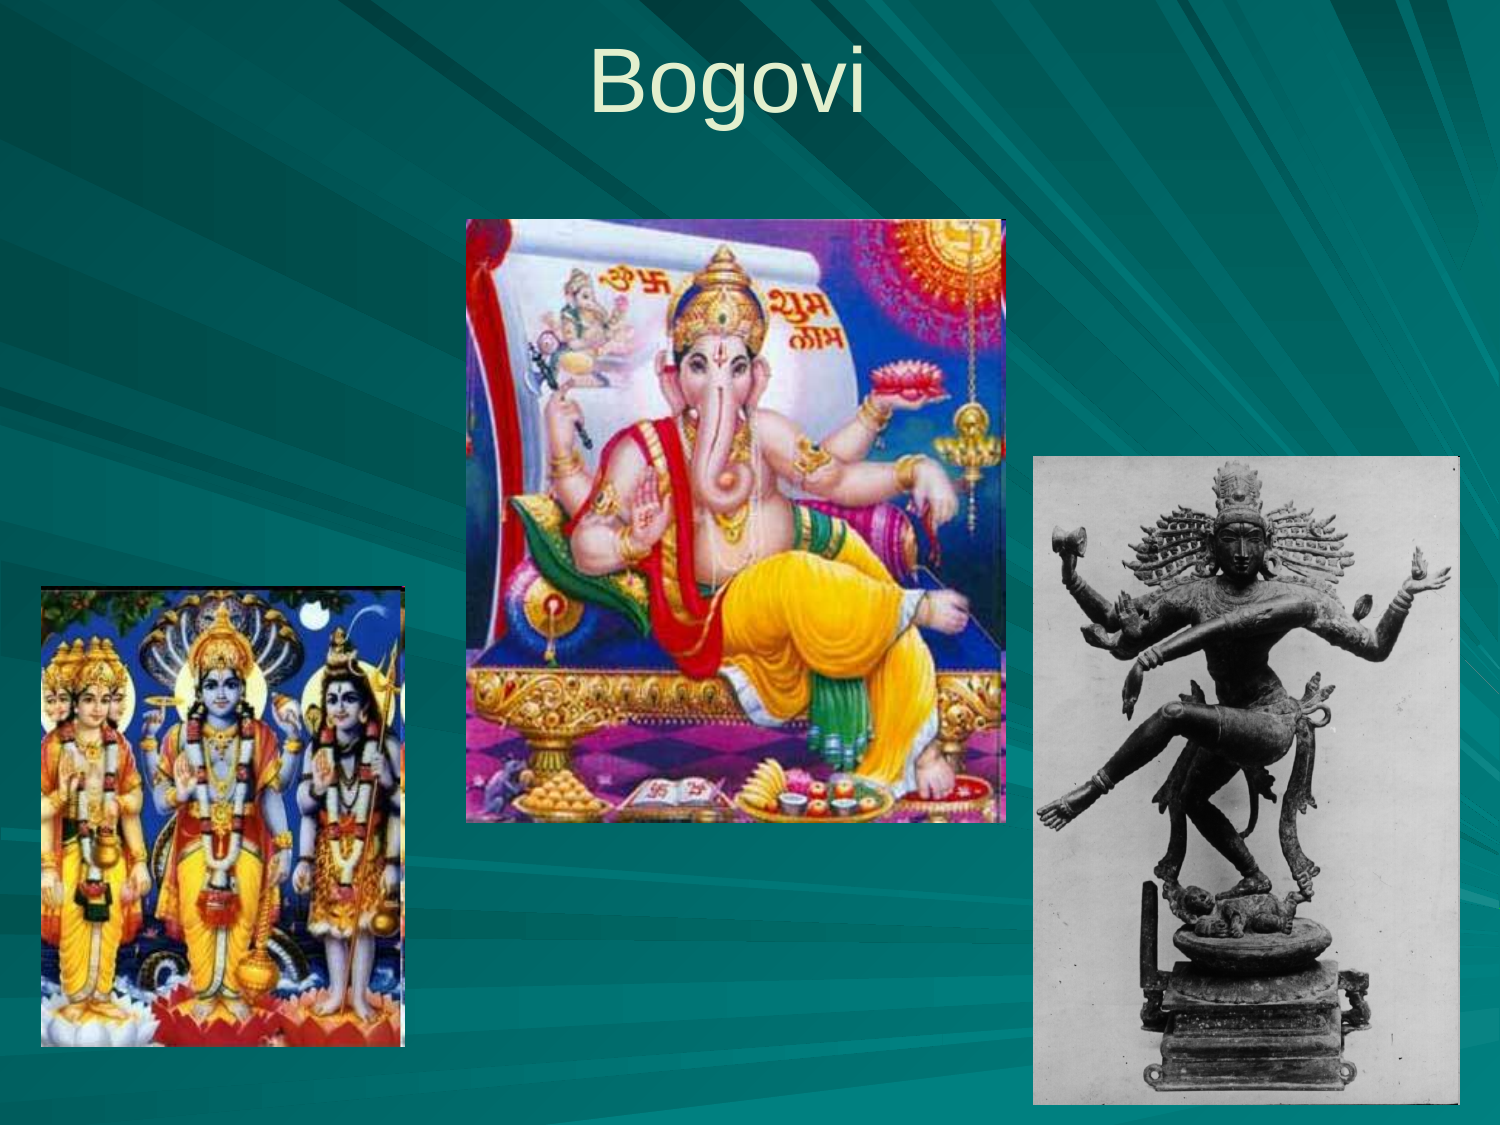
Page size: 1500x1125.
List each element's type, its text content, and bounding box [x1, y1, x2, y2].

picture [466, 219, 1006, 823]
picture [1033, 456, 1460, 1105]
picture [41, 586, 405, 1047]
title Bogovi [53, 0, 1404, 151]
